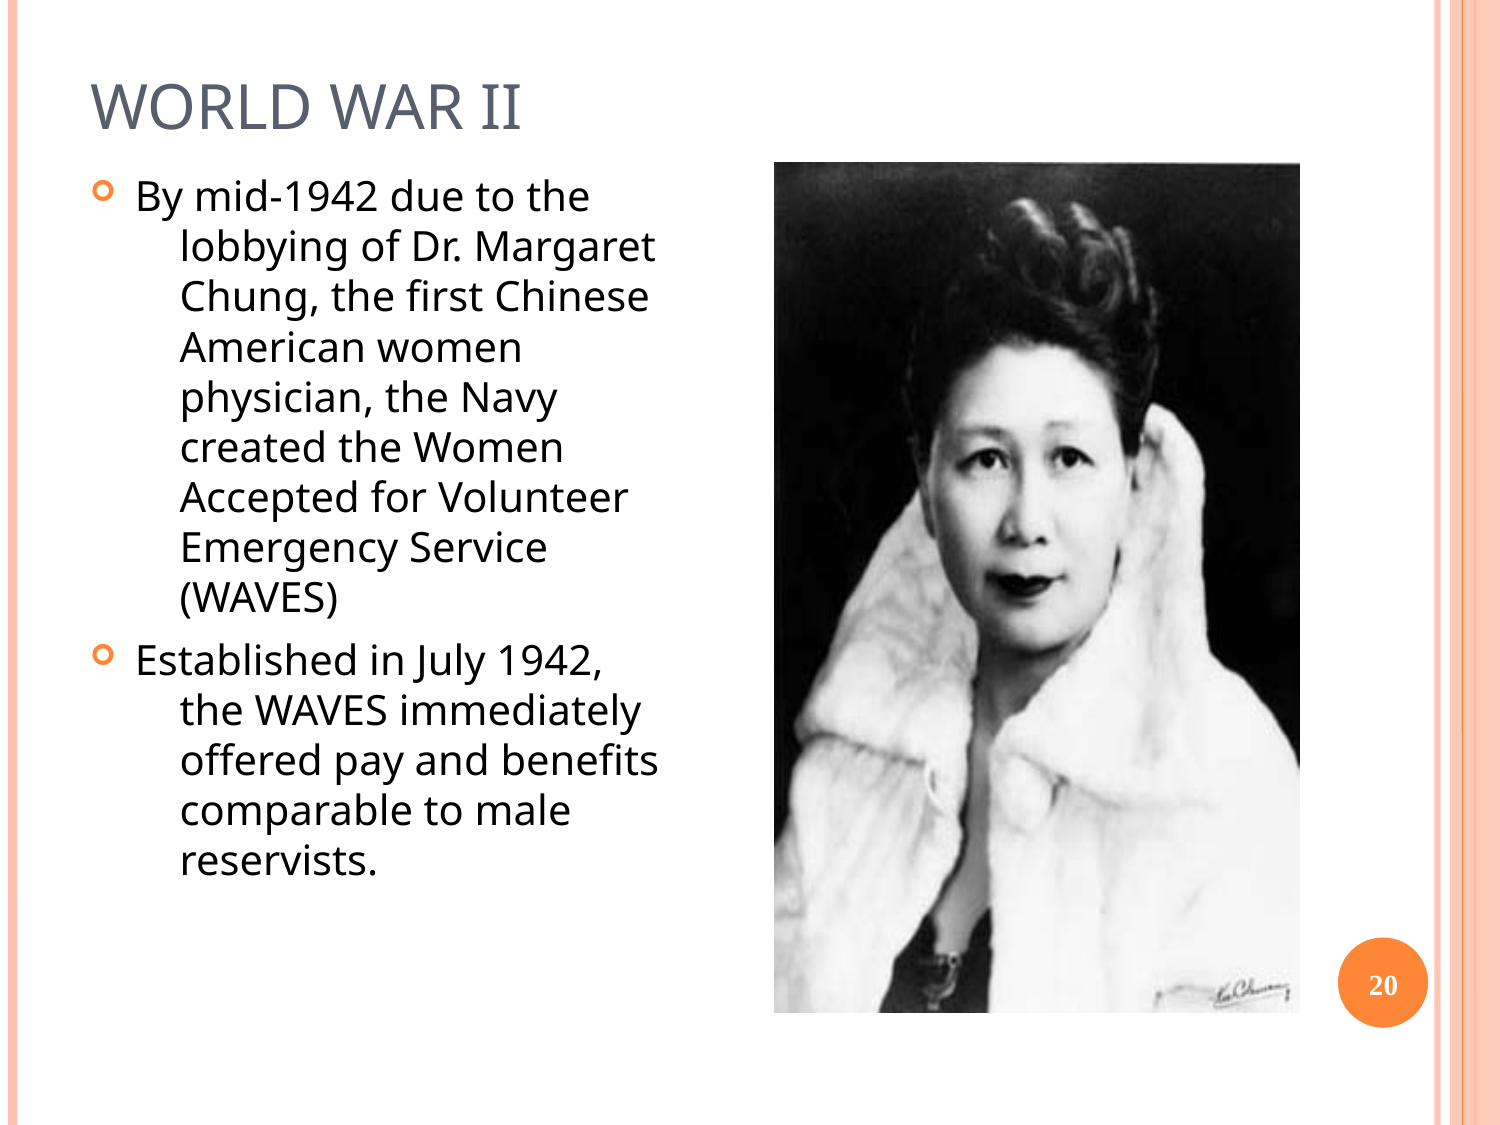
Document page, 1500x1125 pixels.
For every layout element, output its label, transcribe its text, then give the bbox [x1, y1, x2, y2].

title World War II [75, 45, 1300, 150]
text_box [1333, 940, 1434, 1027]
list By mid-1942 due to the lobbying of Dr. Margaret Chung, the first Chinese American women physician, the Navy created the Women Accepted for Volunteer Emergency Service (WAVES) Established in July 1942, the WAVES immediately offered pay and benefits comparable to male reservists. [75, 162, 676, 1013]
picture [774, 162, 1300, 1013]
